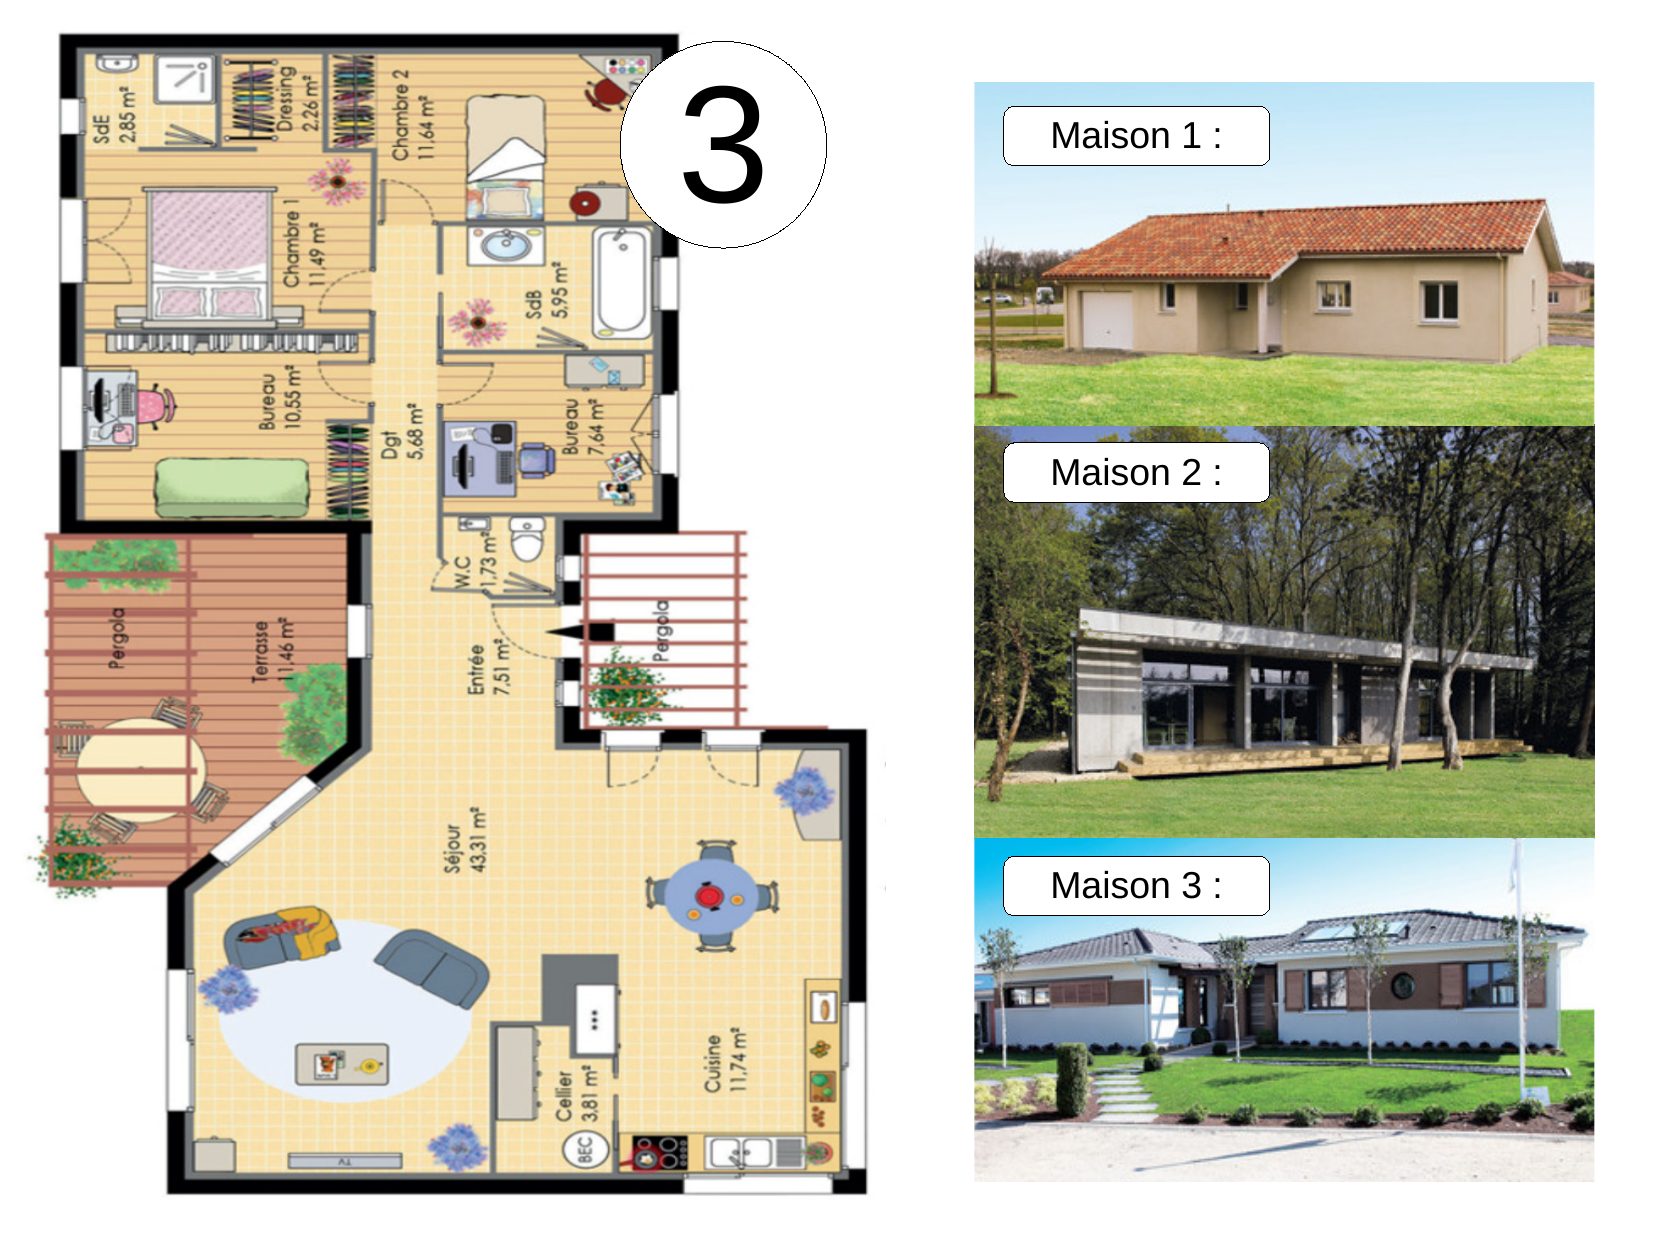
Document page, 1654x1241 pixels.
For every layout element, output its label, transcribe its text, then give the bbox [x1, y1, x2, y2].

text_box Maison 2 : [1003, 442, 1270, 503]
picture [974, 82, 1595, 1182]
picture [11, 11, 886, 1223]
text_box 3 [620, 41, 827, 249]
text_box Maison 3 : [1003, 856, 1270, 916]
text_box Maison 1 : [1003, 106, 1270, 166]
